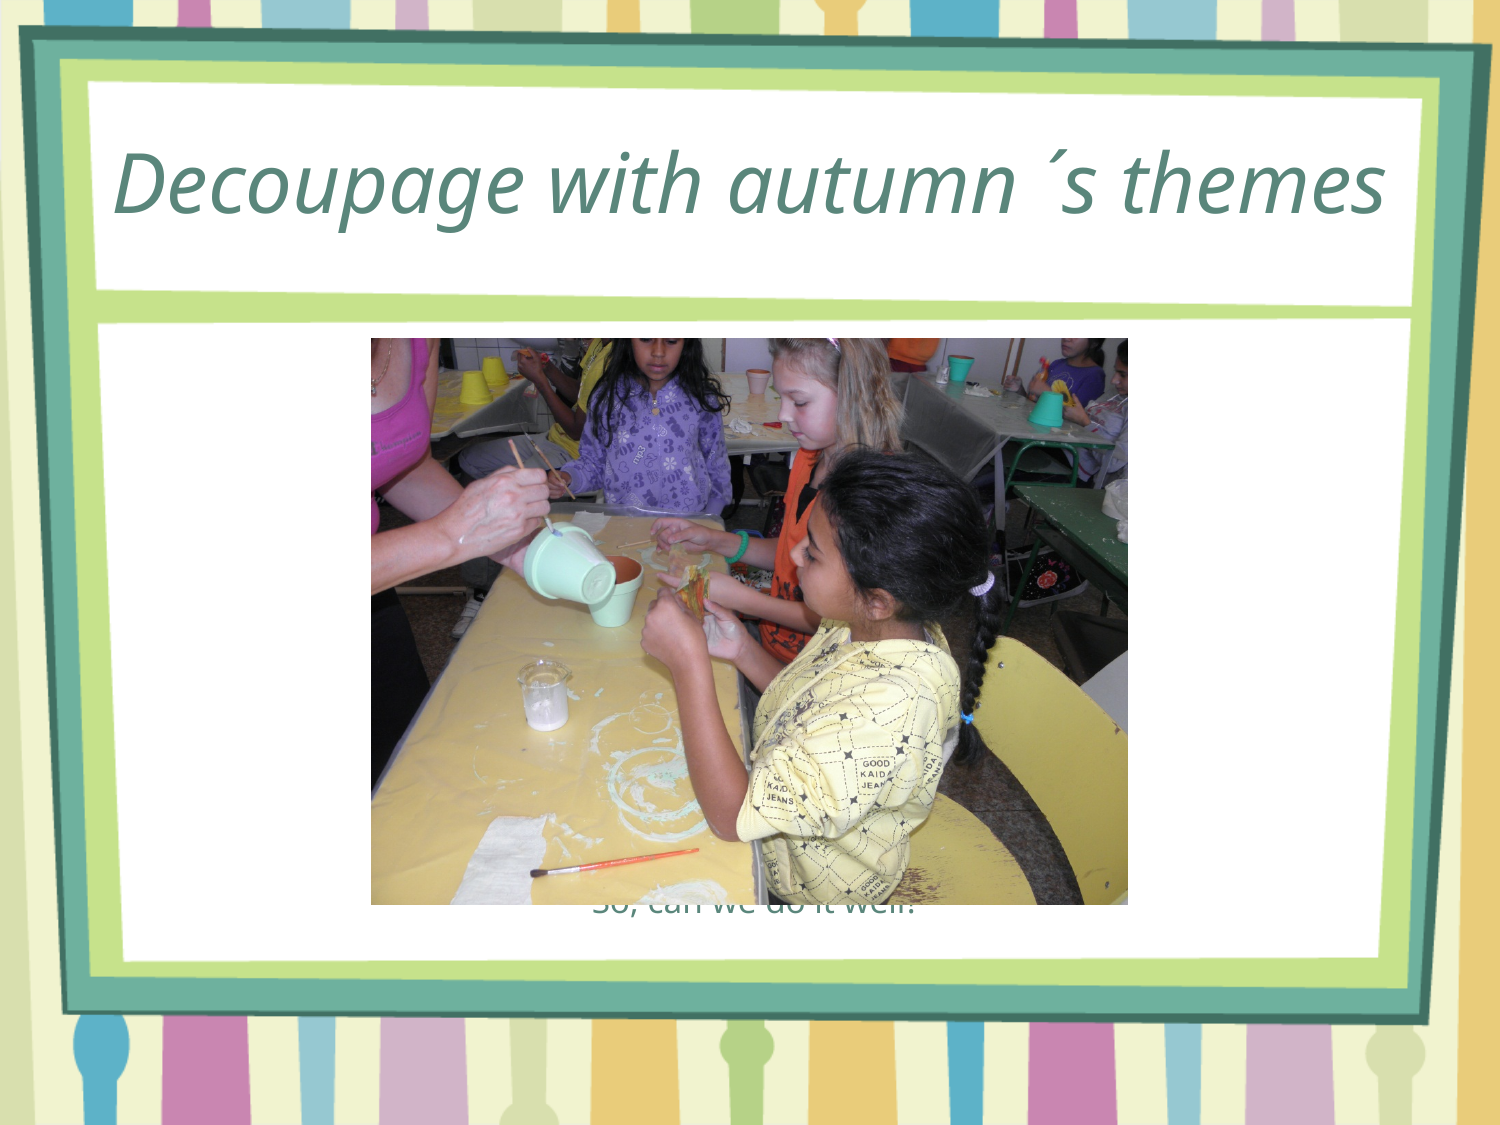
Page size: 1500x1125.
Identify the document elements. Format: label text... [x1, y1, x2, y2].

picture [0, 0, 1500, 1125]
title Decoupage with autumn ´s themes [75, 87, 1425, 275]
list So, can we do it well? [112, 324, 1400, 1005]
